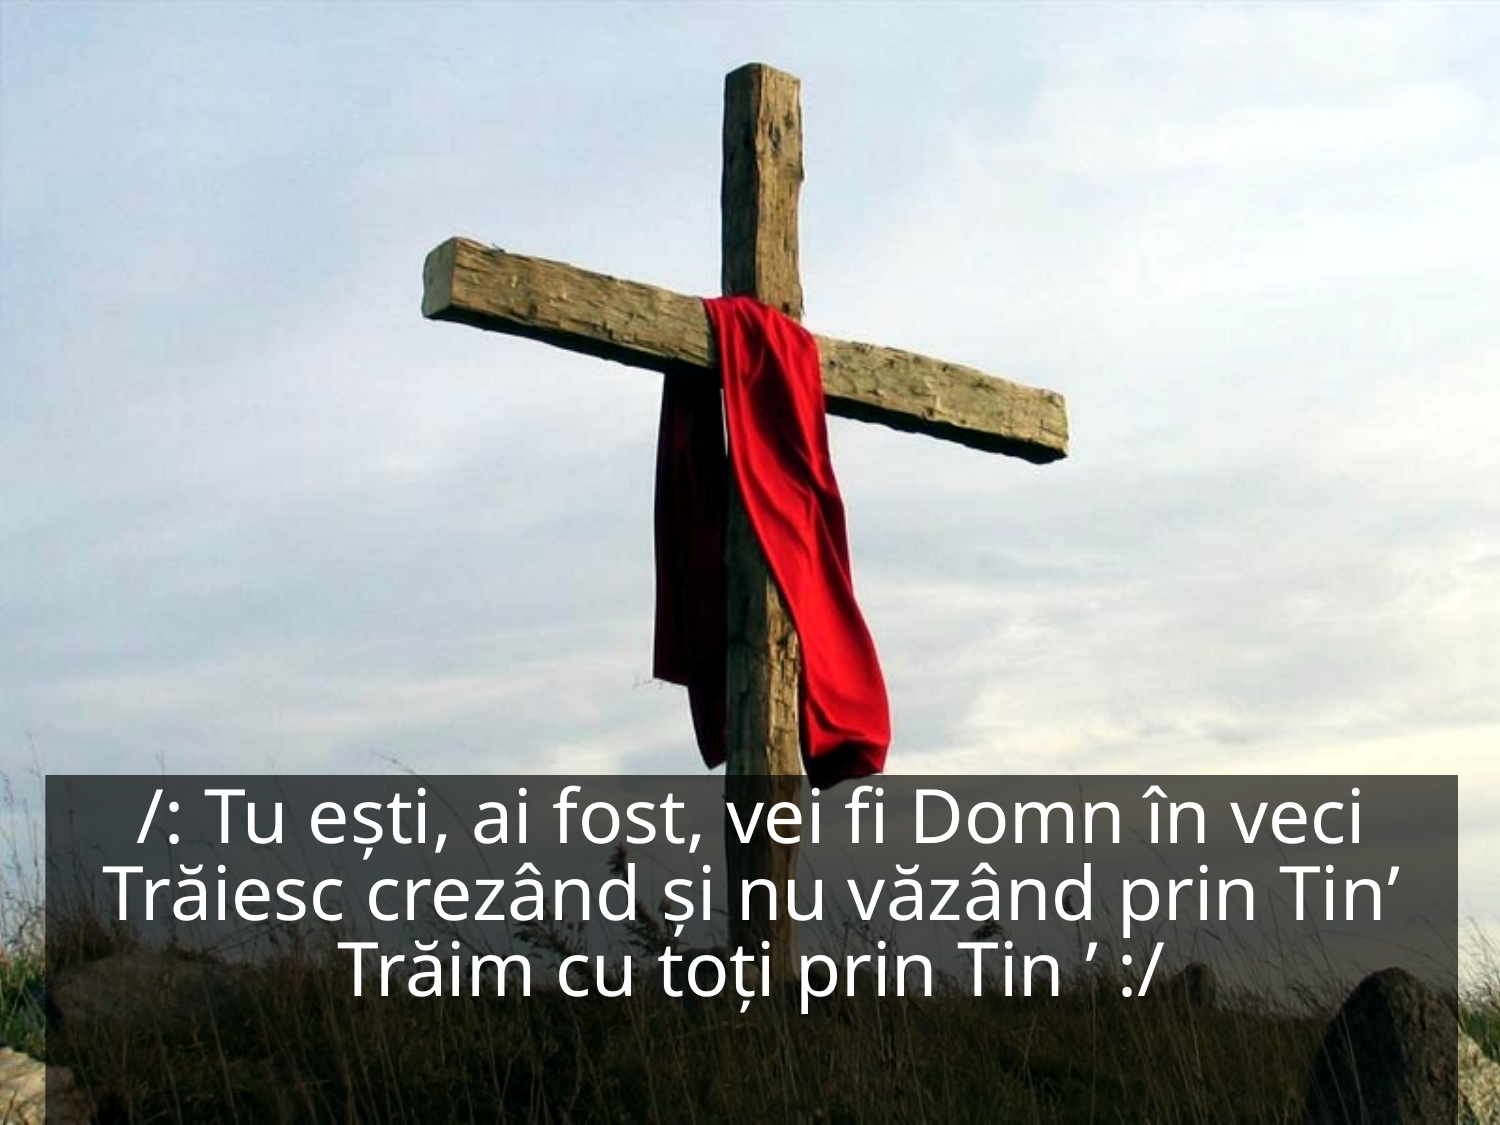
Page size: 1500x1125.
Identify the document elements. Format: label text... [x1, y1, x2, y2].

text_box /: Tu ești, ai fost, vei fi Domn în veci Trăiesc crezând și nu văzând prin Tin’ Trăim cu toți prin Tin ’ :/ [45, 775, 1458, 1125]
picture [0, 0, 1500, 1125]
